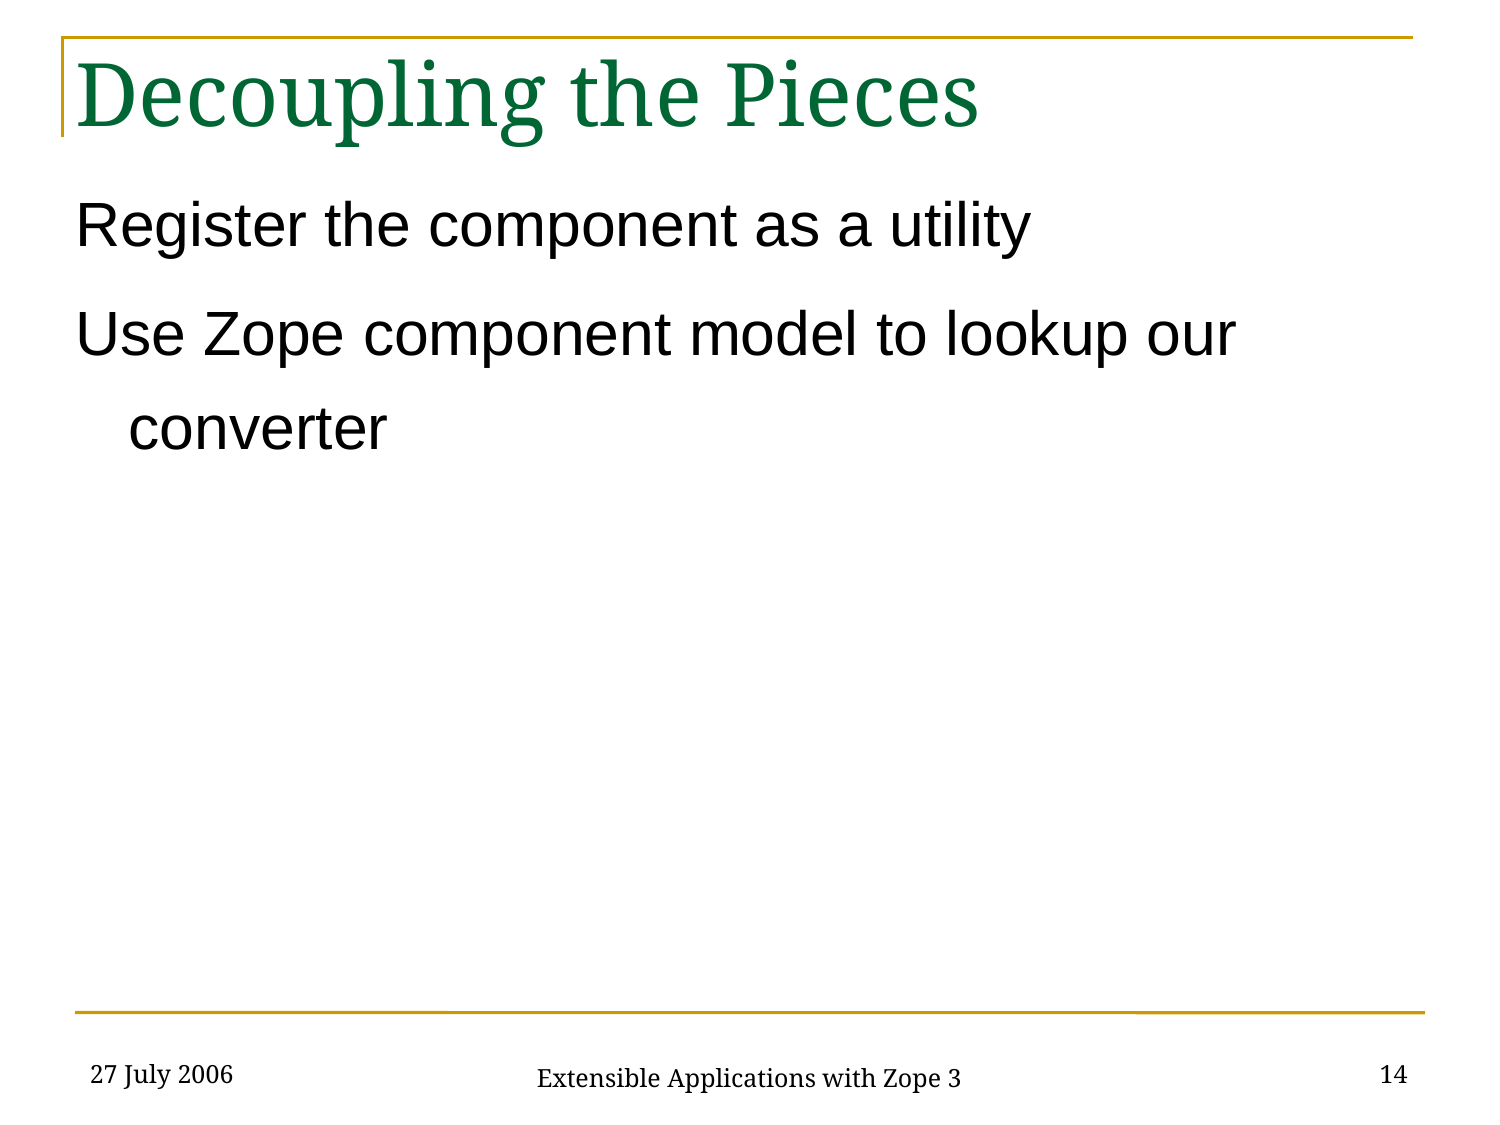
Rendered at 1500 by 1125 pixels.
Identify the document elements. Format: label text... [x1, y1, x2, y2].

title Decoupling the Pieces [74, 45, 1423, 151]
list Register the component as a utility Use Zope component model to lookup our converter [74, 187, 1423, 1006]
